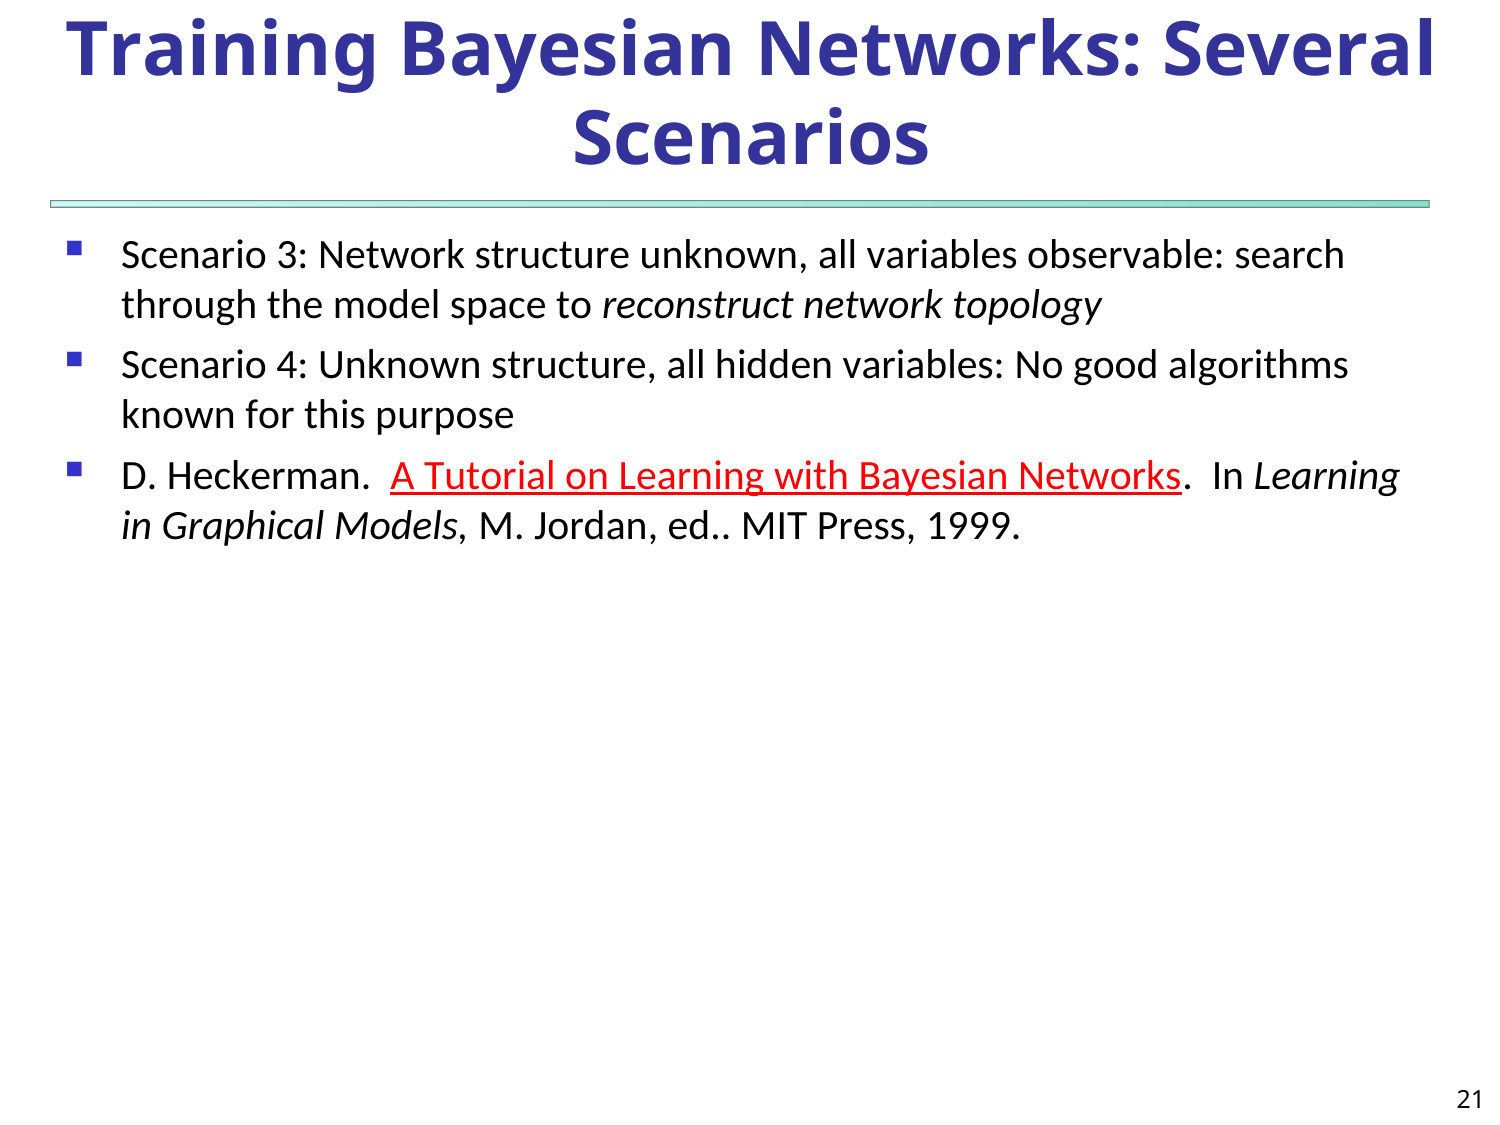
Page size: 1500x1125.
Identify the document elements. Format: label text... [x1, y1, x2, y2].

title Training Bayesian Networks: Several Scenarios [37, 0, 1466, 188]
list Scenario 3: Network structure unknown, all variables observable: search through the model space to reconstruct network topology Scenario 4: Unknown structure, all hidden variables: No good algorithms known for this purpose D. Heckerman. A Tutorial on Learning with Bayesian Networks. In Learning in Graphical Models, M. Jordan, ed.. MIT Press, 1999. [50, 219, 1450, 1057]
text_box <number> [1187, 1062, 1500, 1125]
